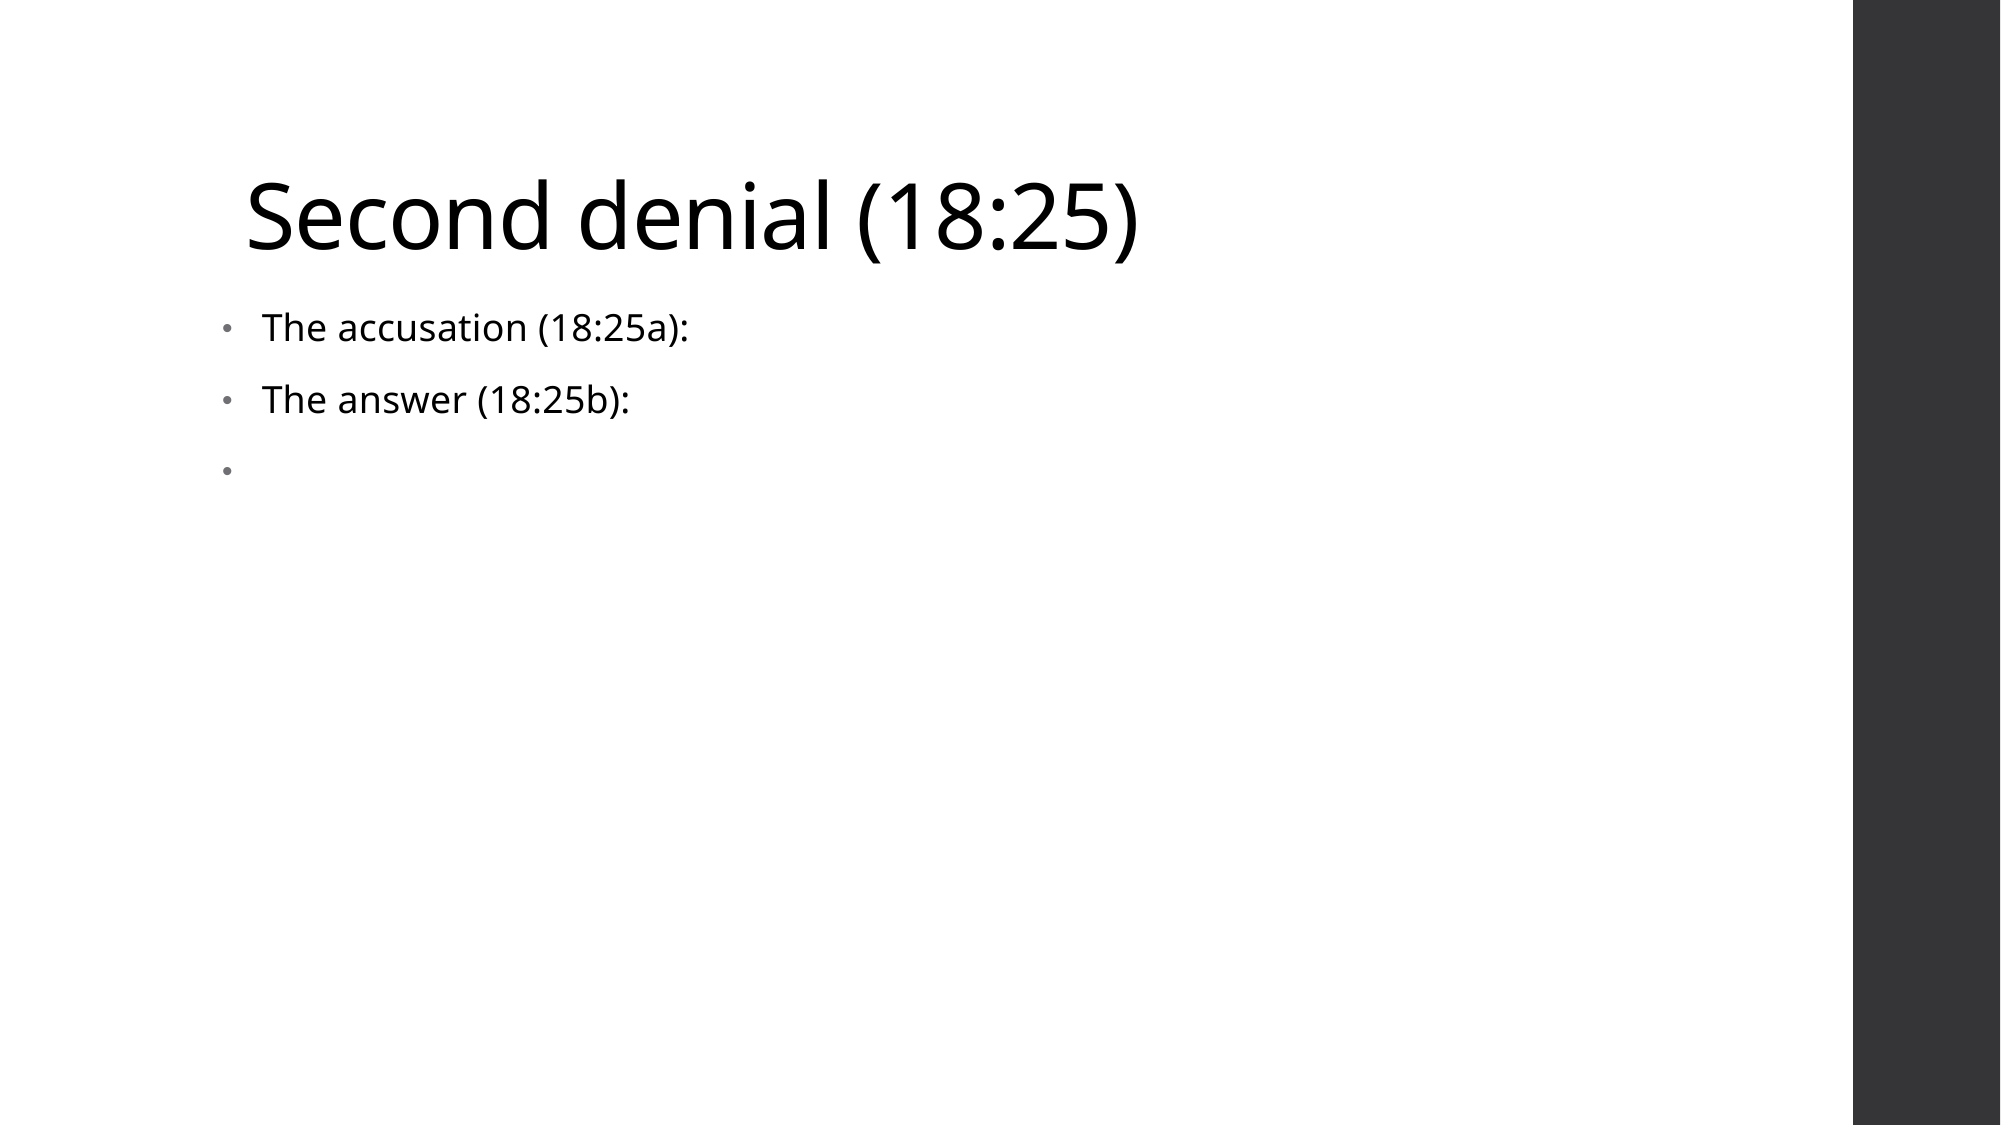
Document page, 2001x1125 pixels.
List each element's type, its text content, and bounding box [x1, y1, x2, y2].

list The accusation (18:25a): The answer (18:25b): [206, 299, 1617, 1014]
title Second denial (18:25) [206, 60, 1797, 278]
